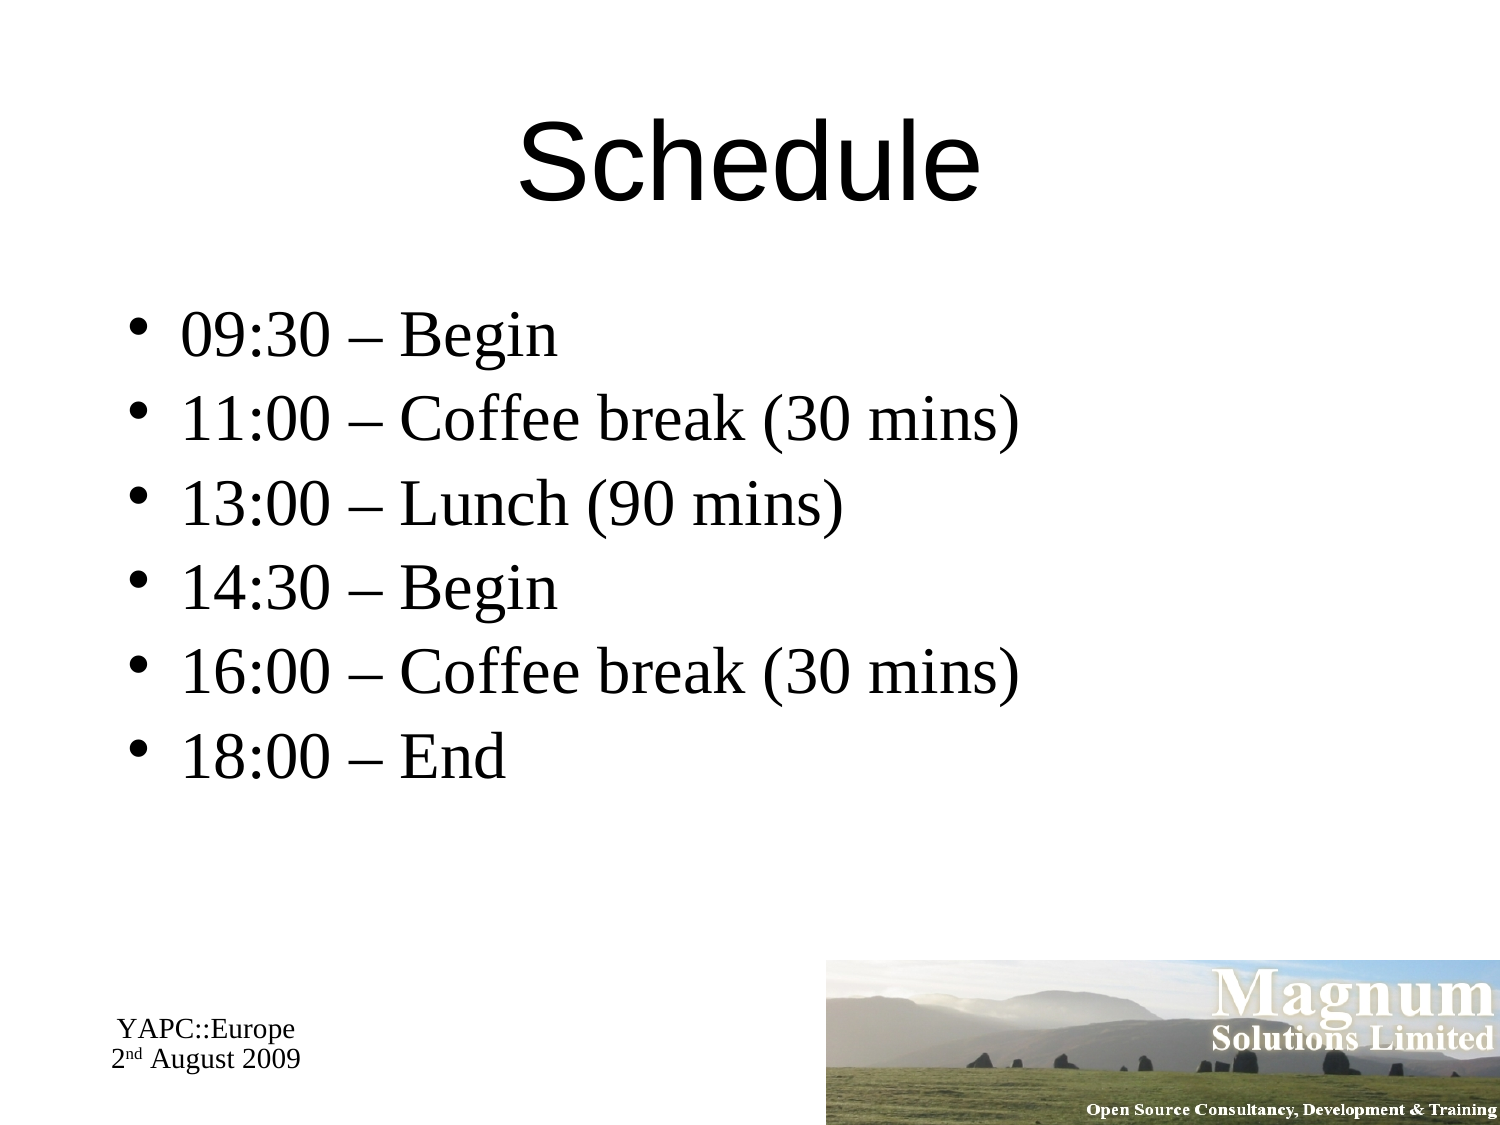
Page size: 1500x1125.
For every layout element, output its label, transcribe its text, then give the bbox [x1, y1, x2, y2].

list 09:30 – Begin 11:00 – Coffee break (30 mins) 13:00 – Lunch (90 mins) 14:30 – Begin 16:00 – Coffee break (30 mins) 18:00 – End [110, 312, 1391, 809]
picture [826, 960, 1500, 1125]
title Schedule [110, 26, 1391, 296]
